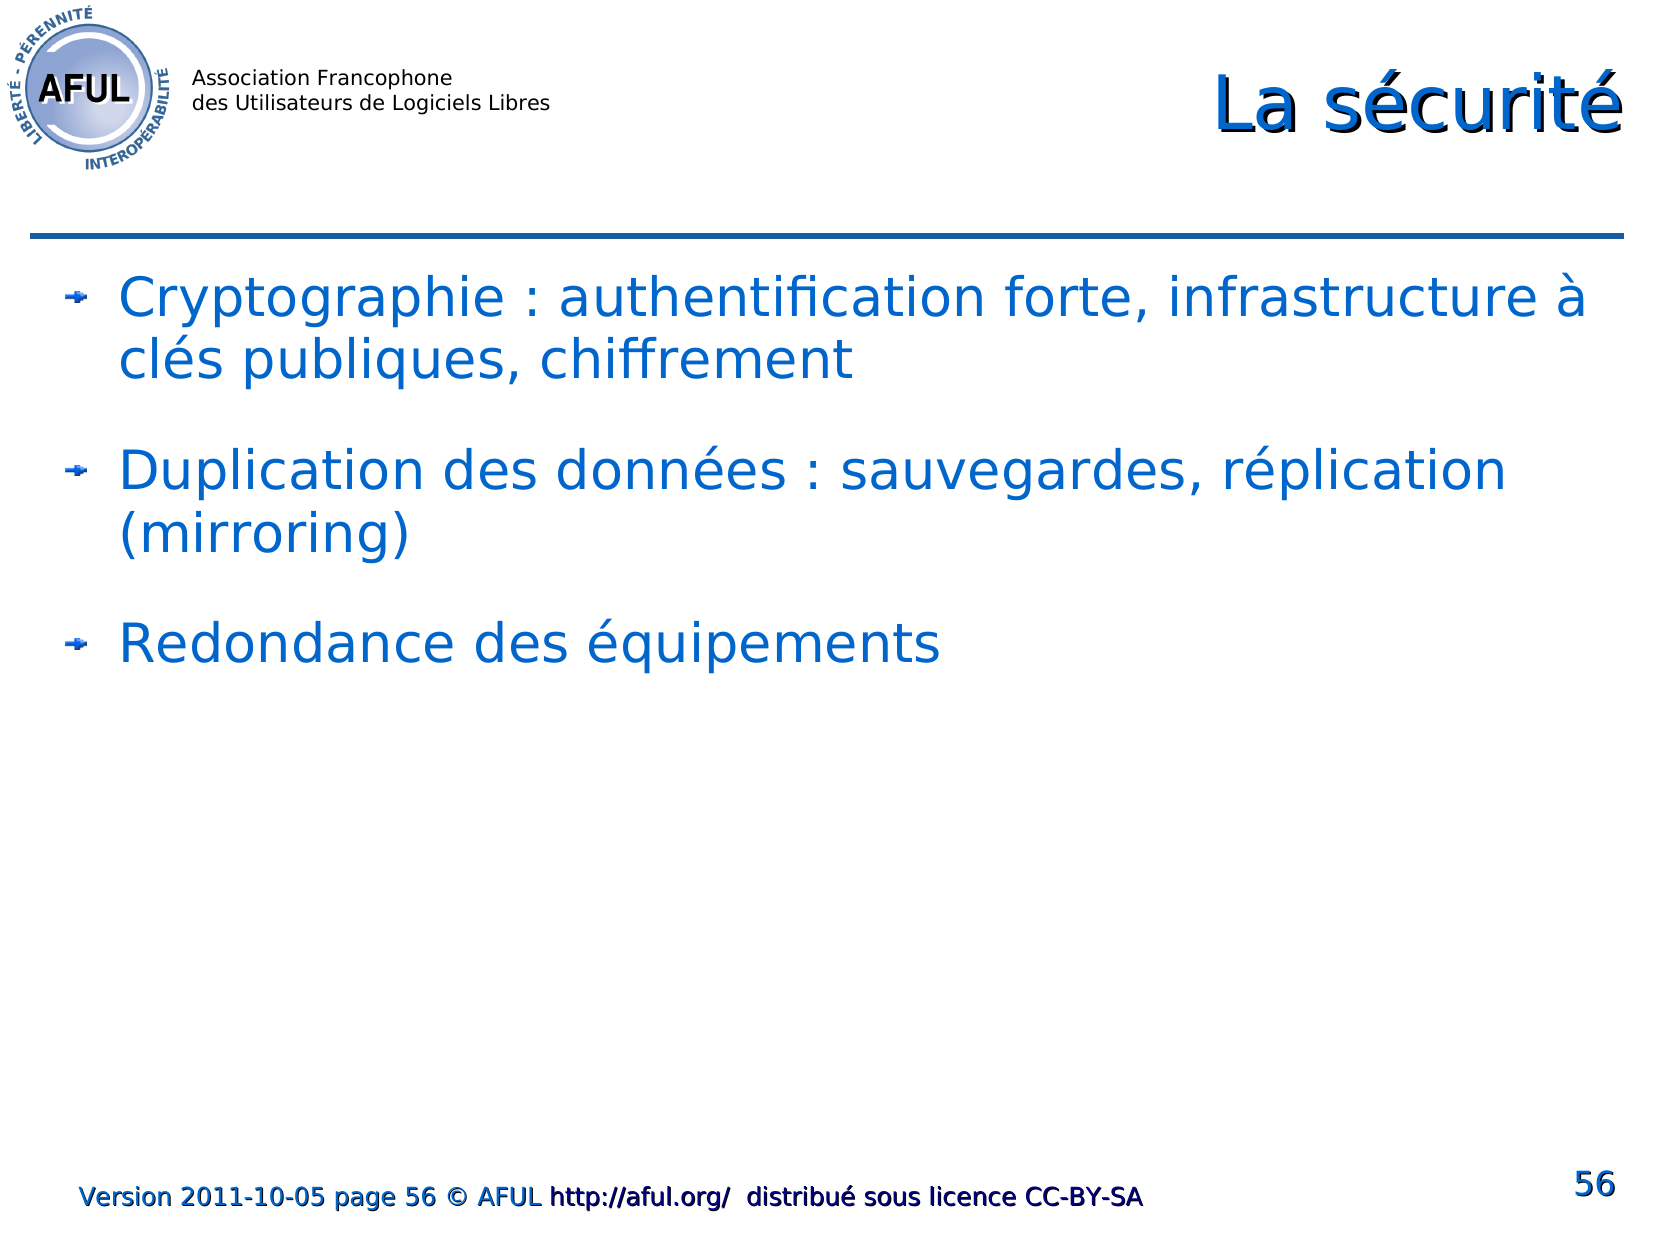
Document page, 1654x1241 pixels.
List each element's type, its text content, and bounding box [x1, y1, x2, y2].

list Cryptographie : authentification forte, infrastructure à clés publiques, chiffrement Duplication des données : sauvegardes, réplication (mirroring) Redondance des équipements [47, 265, 1595, 1211]
picture [0, 0, 178, 178]
title La sécurité [501, 0, 1625, 207]
